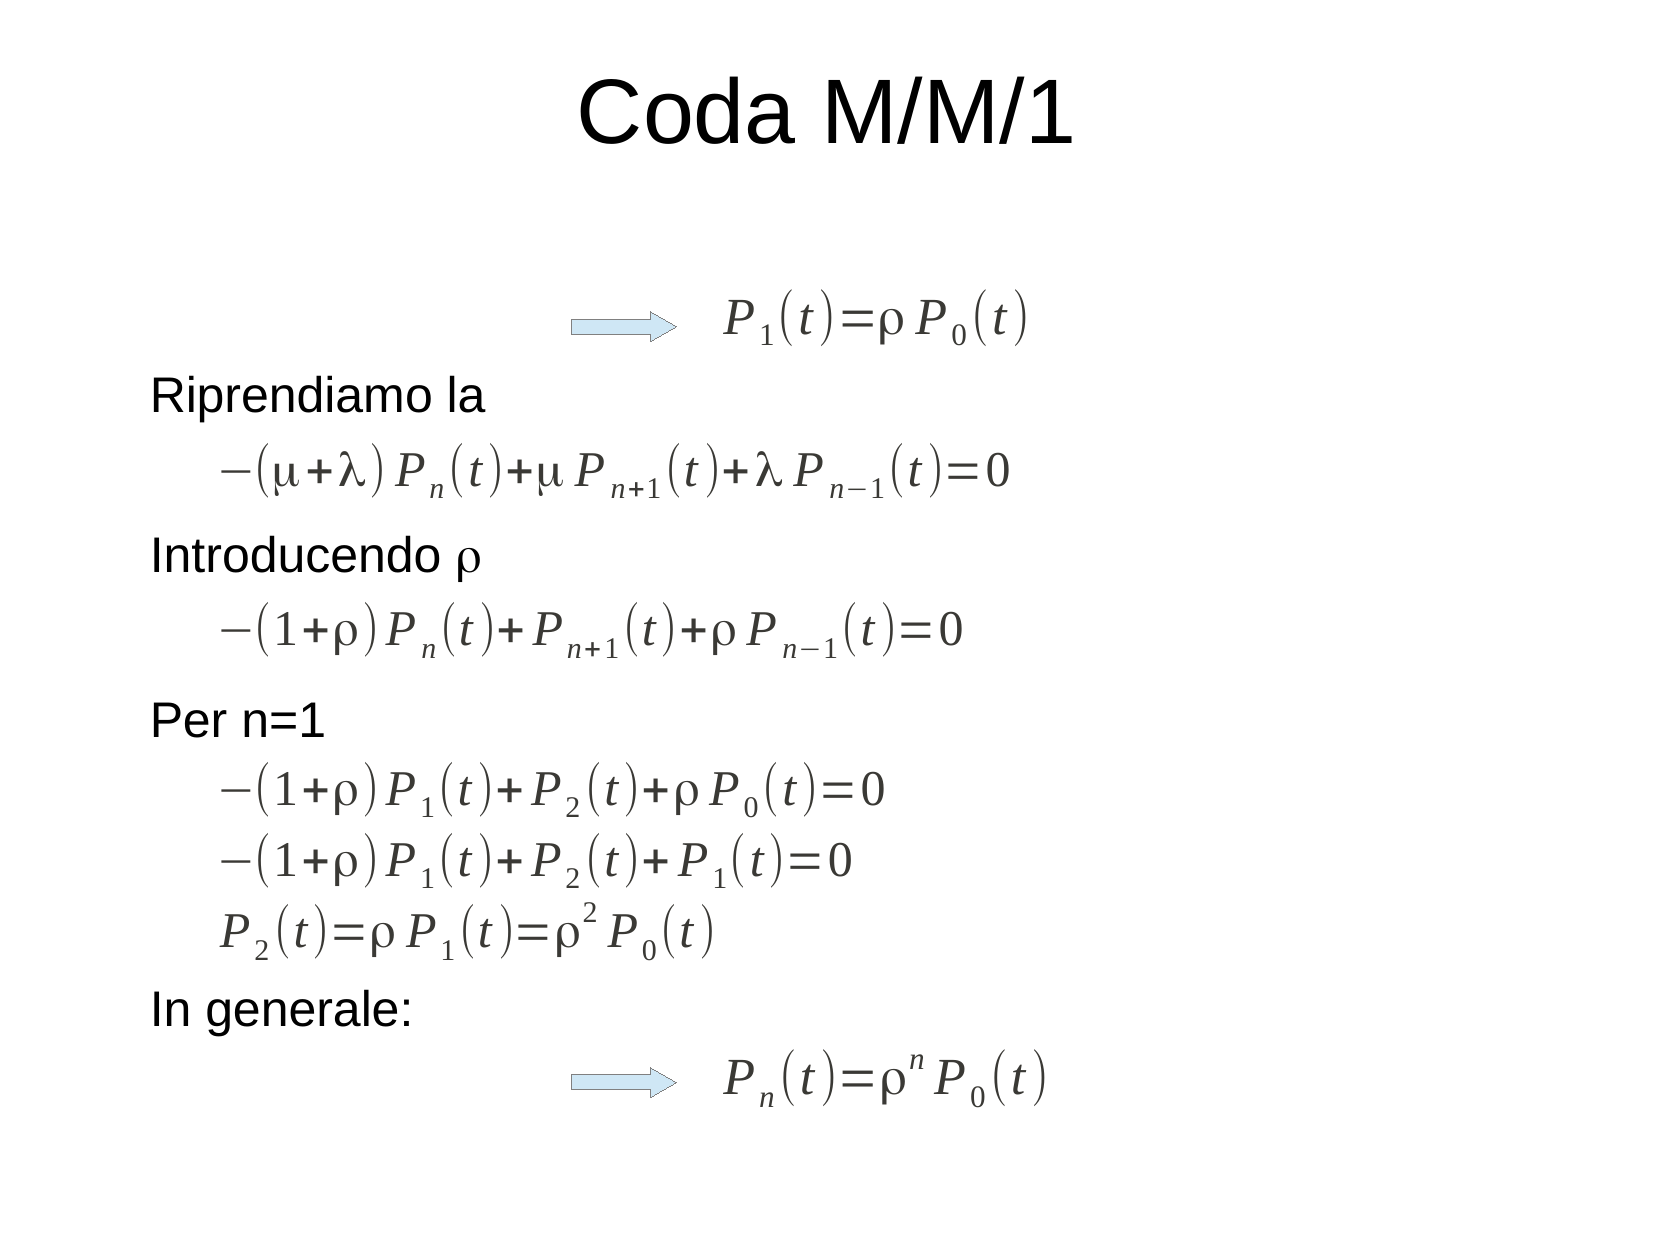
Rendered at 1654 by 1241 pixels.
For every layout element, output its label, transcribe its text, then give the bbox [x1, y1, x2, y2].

chart [210, 600, 971, 665]
text_box [571, 311, 677, 342]
text_box Per n=1 [135, 684, 721, 775]
text_box Introducendo r [135, 519, 721, 610]
text_box In generale: [135, 974, 721, 1065]
chart [210, 760, 892, 825]
text_box [571, 1067, 677, 1098]
chart [210, 896, 723, 967]
chart [713, 285, 1037, 353]
title Coda M/M/1 [82, 8, 1571, 216]
chart [210, 831, 859, 895]
chart [210, 441, 1018, 506]
text_box Riprendiamo la [135, 360, 721, 451]
chart [713, 1041, 1056, 1115]
